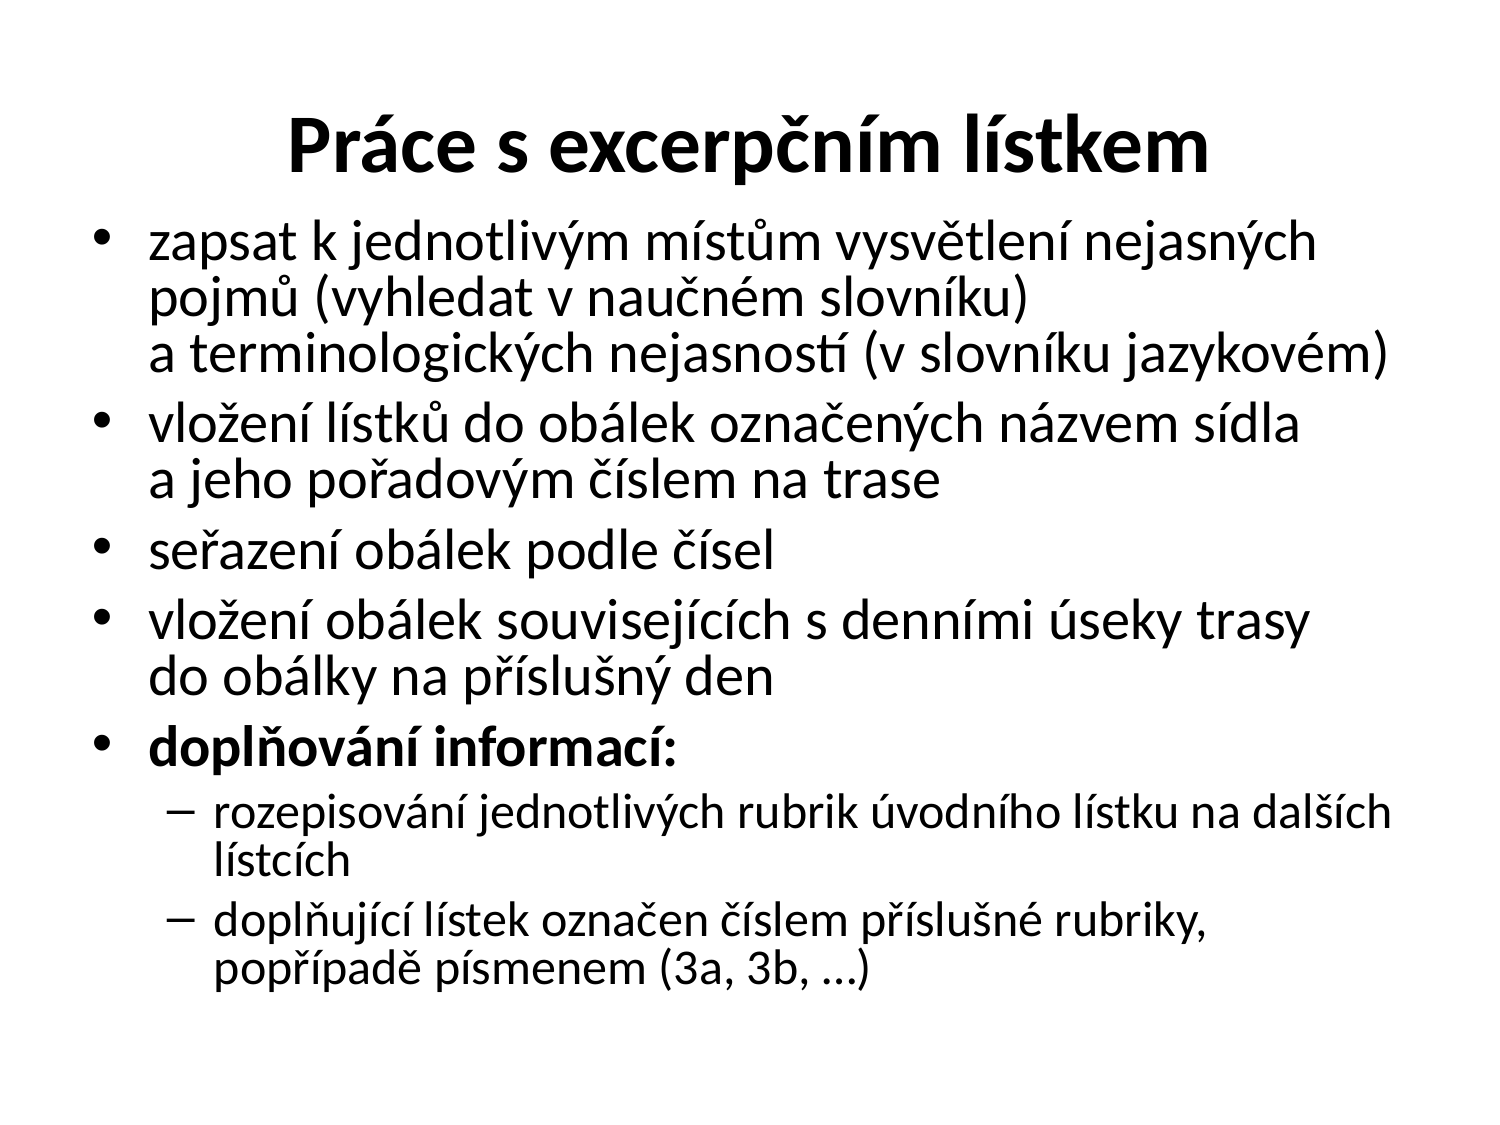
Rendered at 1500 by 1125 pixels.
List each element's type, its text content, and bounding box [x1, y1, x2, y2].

title Práce s excerpčním lístkem [75, 45, 1426, 233]
list zapsat k jednotlivým místům vysvětlení nejasných pojmů (vyhledat v naučném slovníku) a terminologických nejasností (v slovníku jazykovém) vložení lístků do obálek označených názvem sídla a jeho pořadovým číslem na trase seřazení obálek podle čísel vložení obálek souvisejících s denními úseky trasy do obálky na příslušný den doplňování informací: rozepisování jednotlivých rubrik úvodního lístku na dalších lístcích doplňující lístek označen číslem příslušné rubriky, popřípadě písmenem (3a, 3b, …) [76, 207, 1427, 1070]
